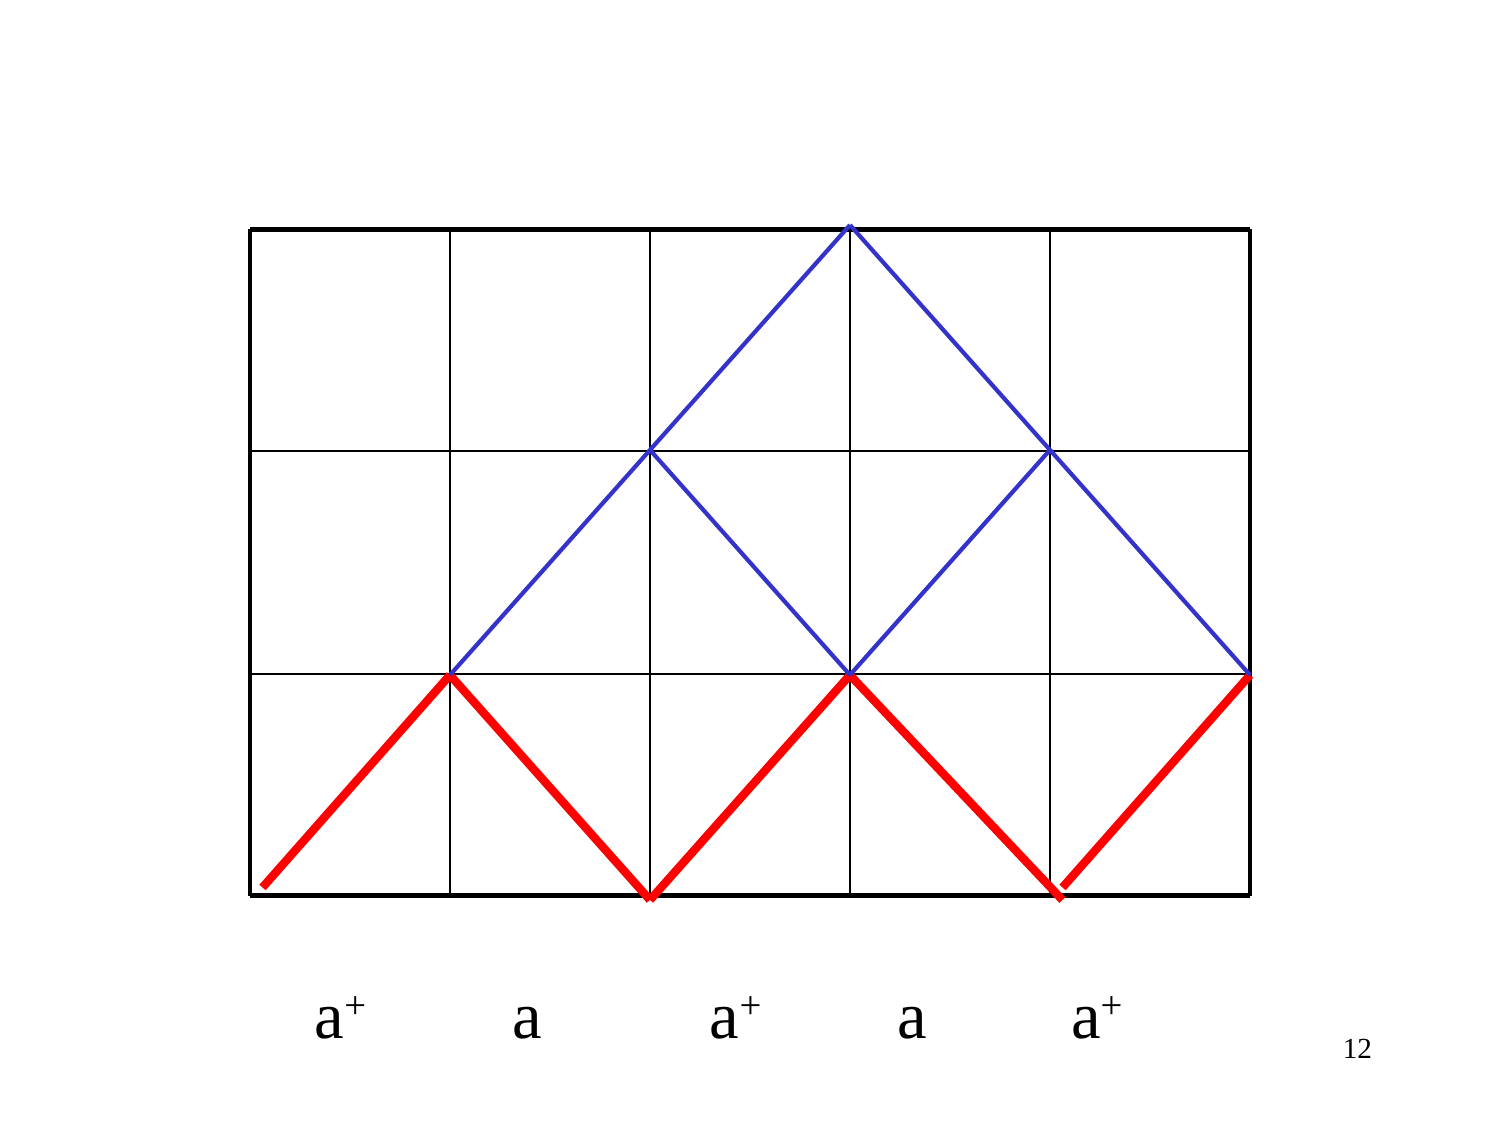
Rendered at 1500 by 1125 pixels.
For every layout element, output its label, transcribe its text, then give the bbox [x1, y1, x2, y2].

text_box a+ a a+ a a+ [249, 975, 1276, 1061]
